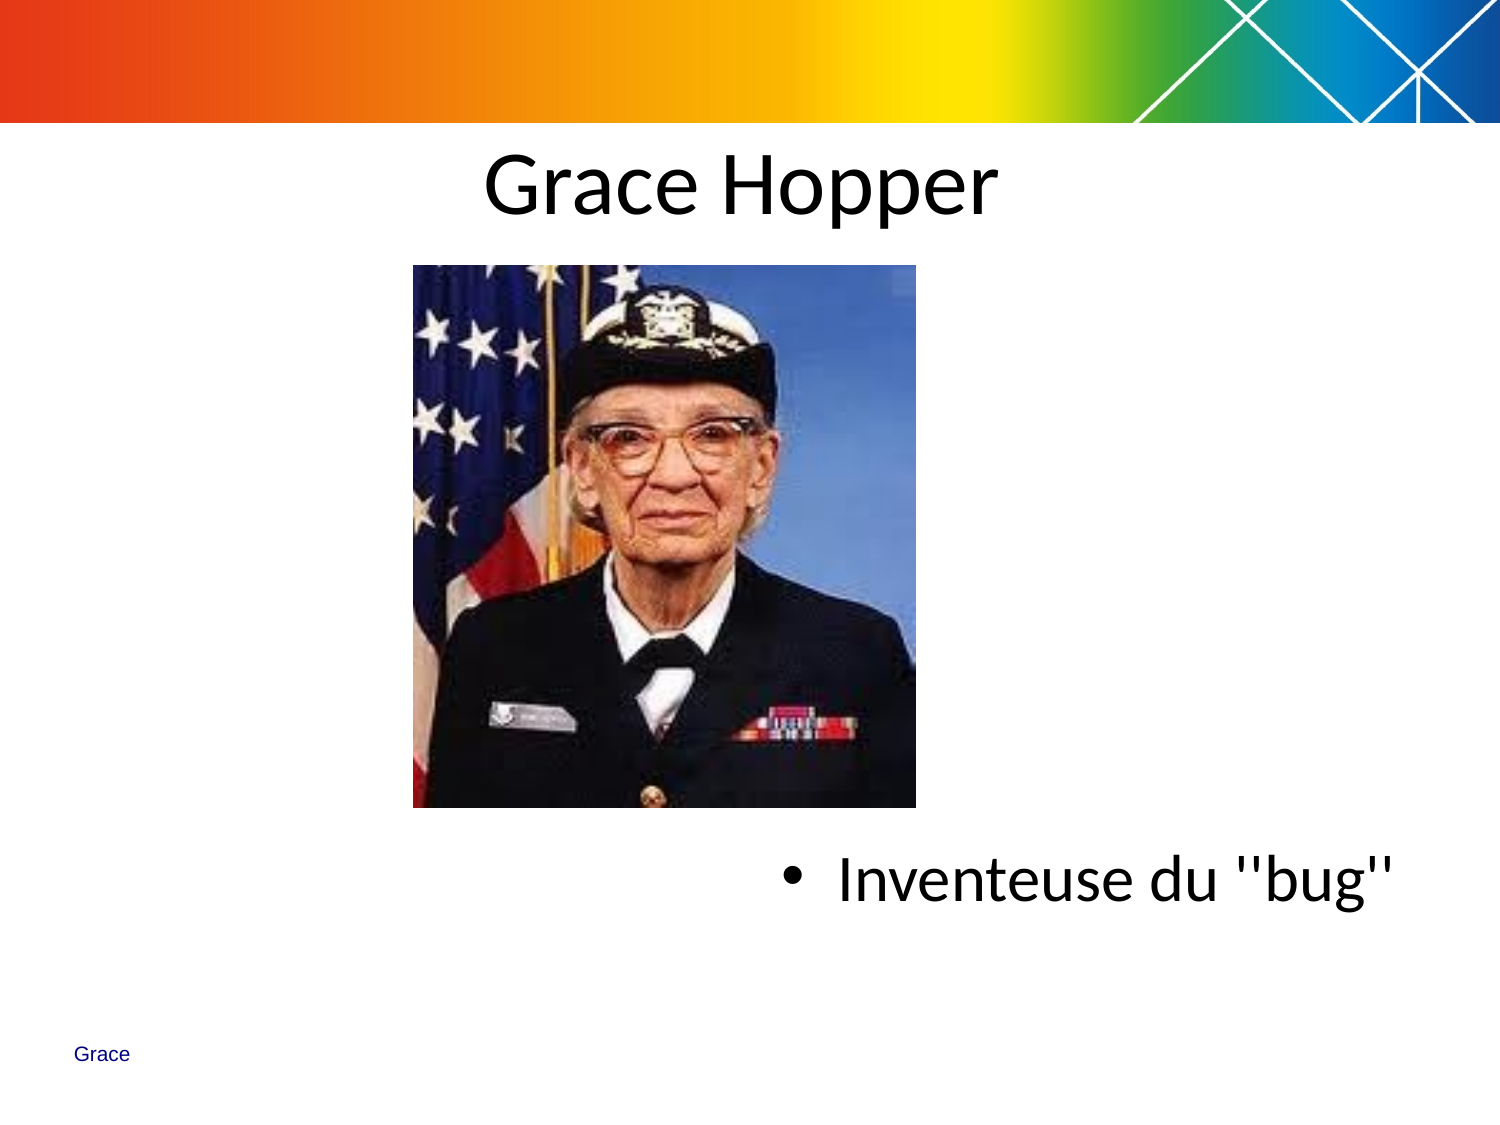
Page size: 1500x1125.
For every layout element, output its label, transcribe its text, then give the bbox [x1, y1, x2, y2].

picture [1340, 0, 1500, 123]
picture [0, 0, 1306, 123]
title Grace Hopper [67, 59, 1418, 296]
list Inventeuse du ''bug'' [766, 826, 1426, 1006]
text_box Grace [59, 1033, 146, 1074]
picture [413, 265, 916, 808]
